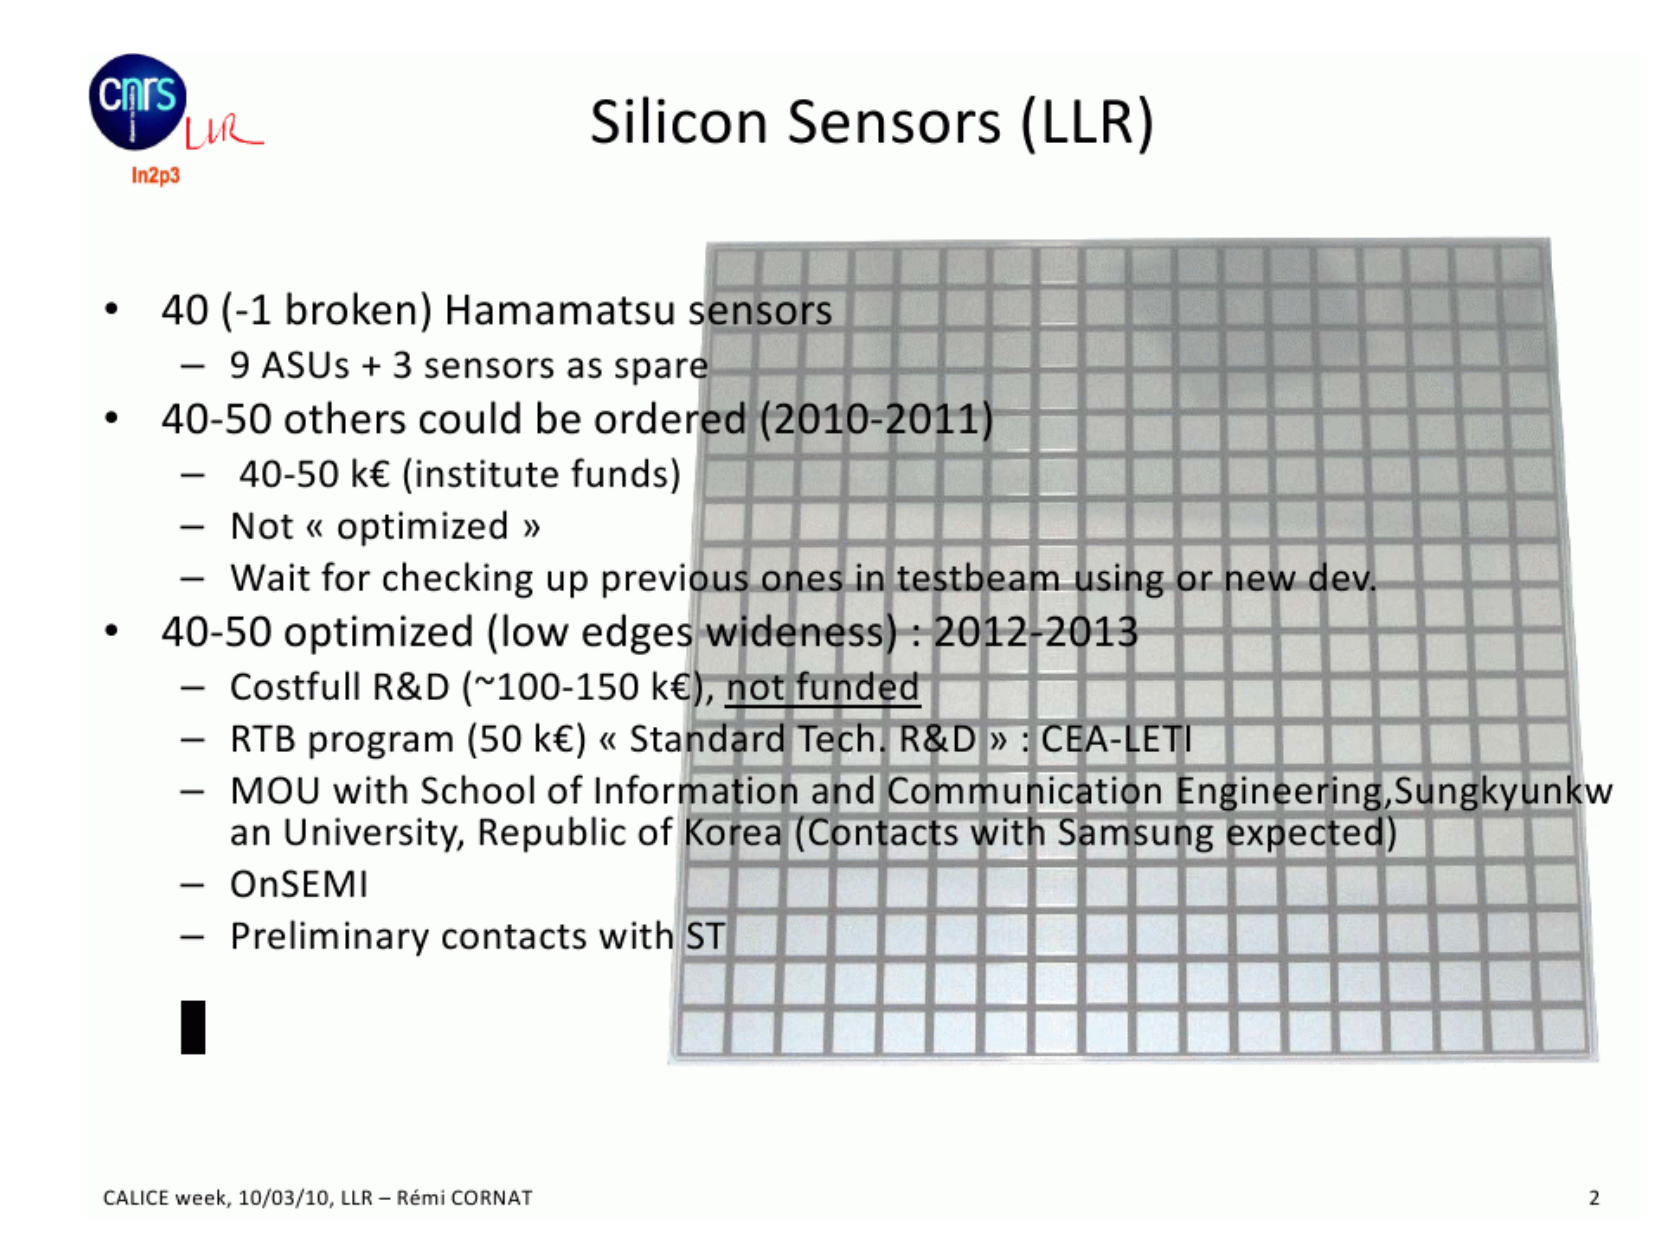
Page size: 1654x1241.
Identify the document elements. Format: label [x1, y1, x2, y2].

picture [88, 53, 1642, 1219]
